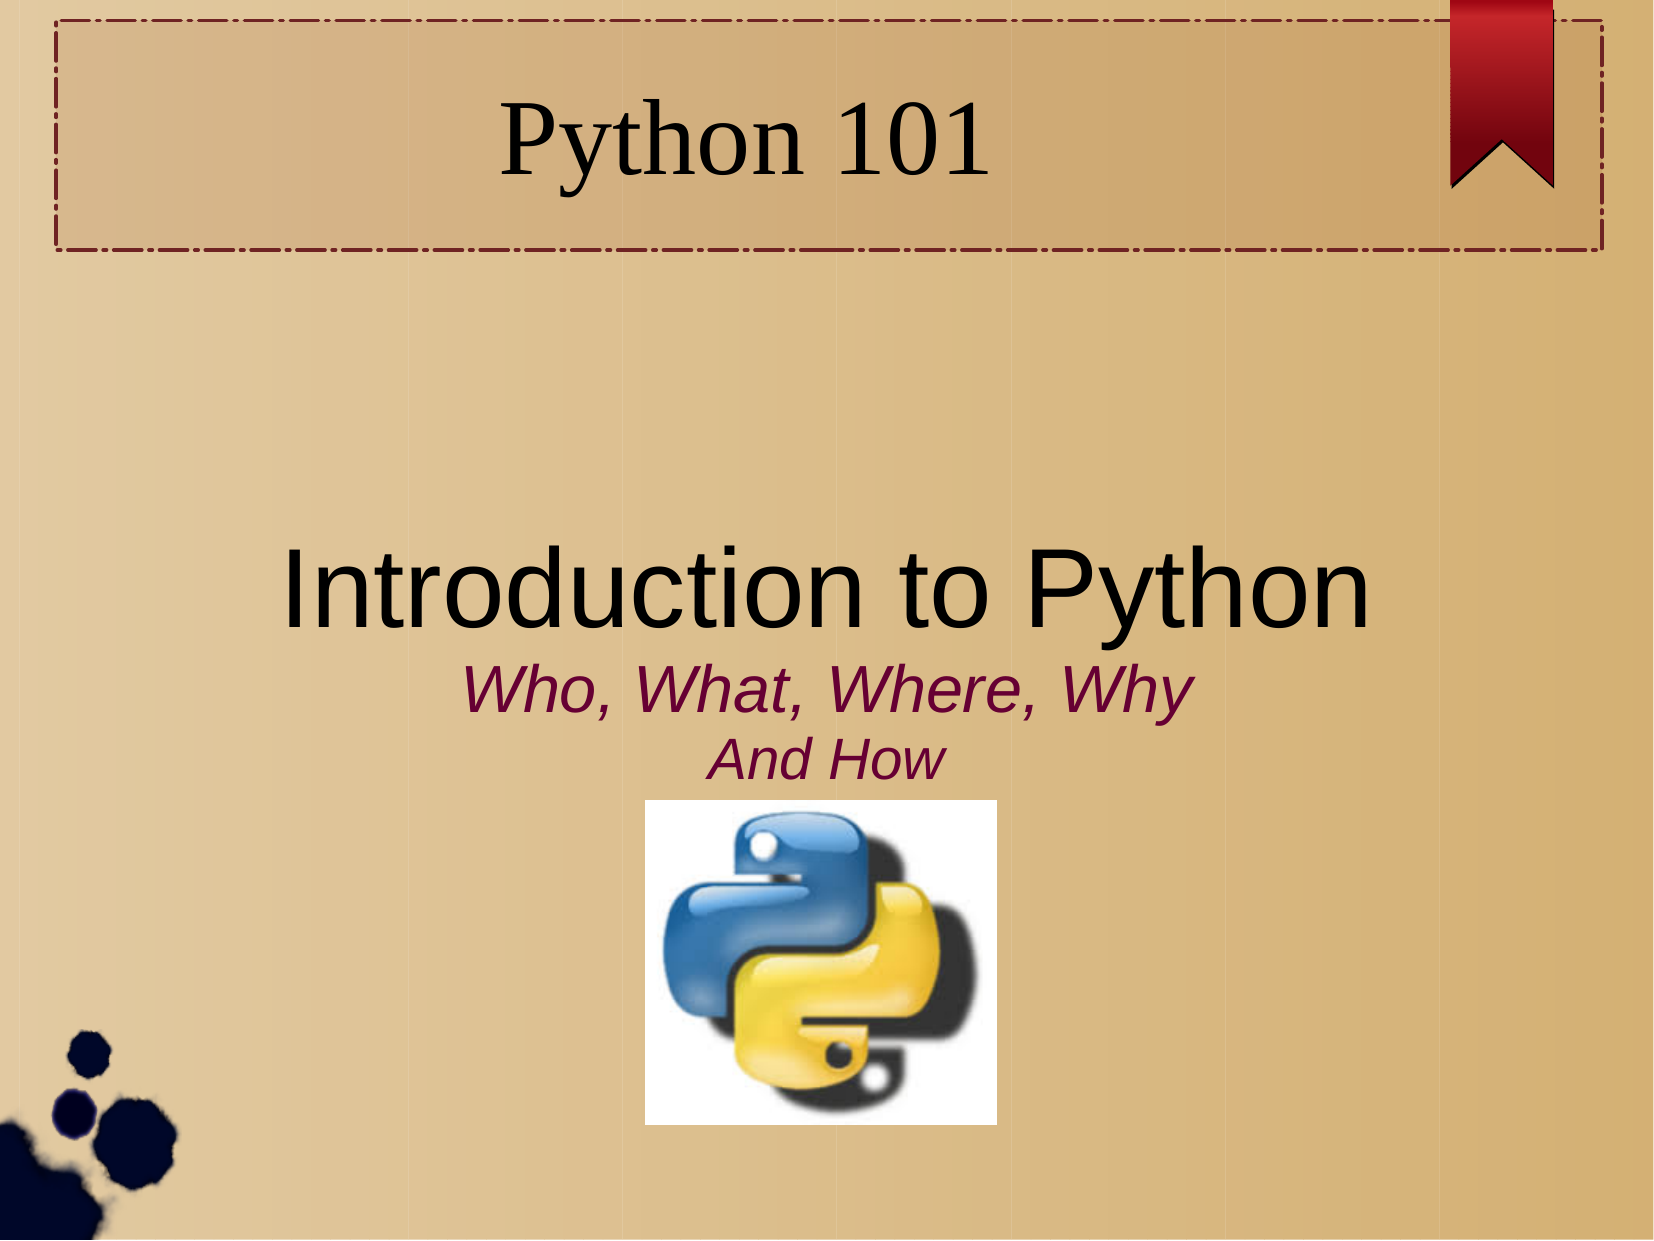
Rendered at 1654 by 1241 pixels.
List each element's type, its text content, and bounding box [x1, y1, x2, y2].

subtitle Introduction to Python Who, What, Where, Why And How [82, 299, 1571, 1019]
title Python 101 [82, 47, 1412, 229]
picture [645, 800, 997, 1126]
